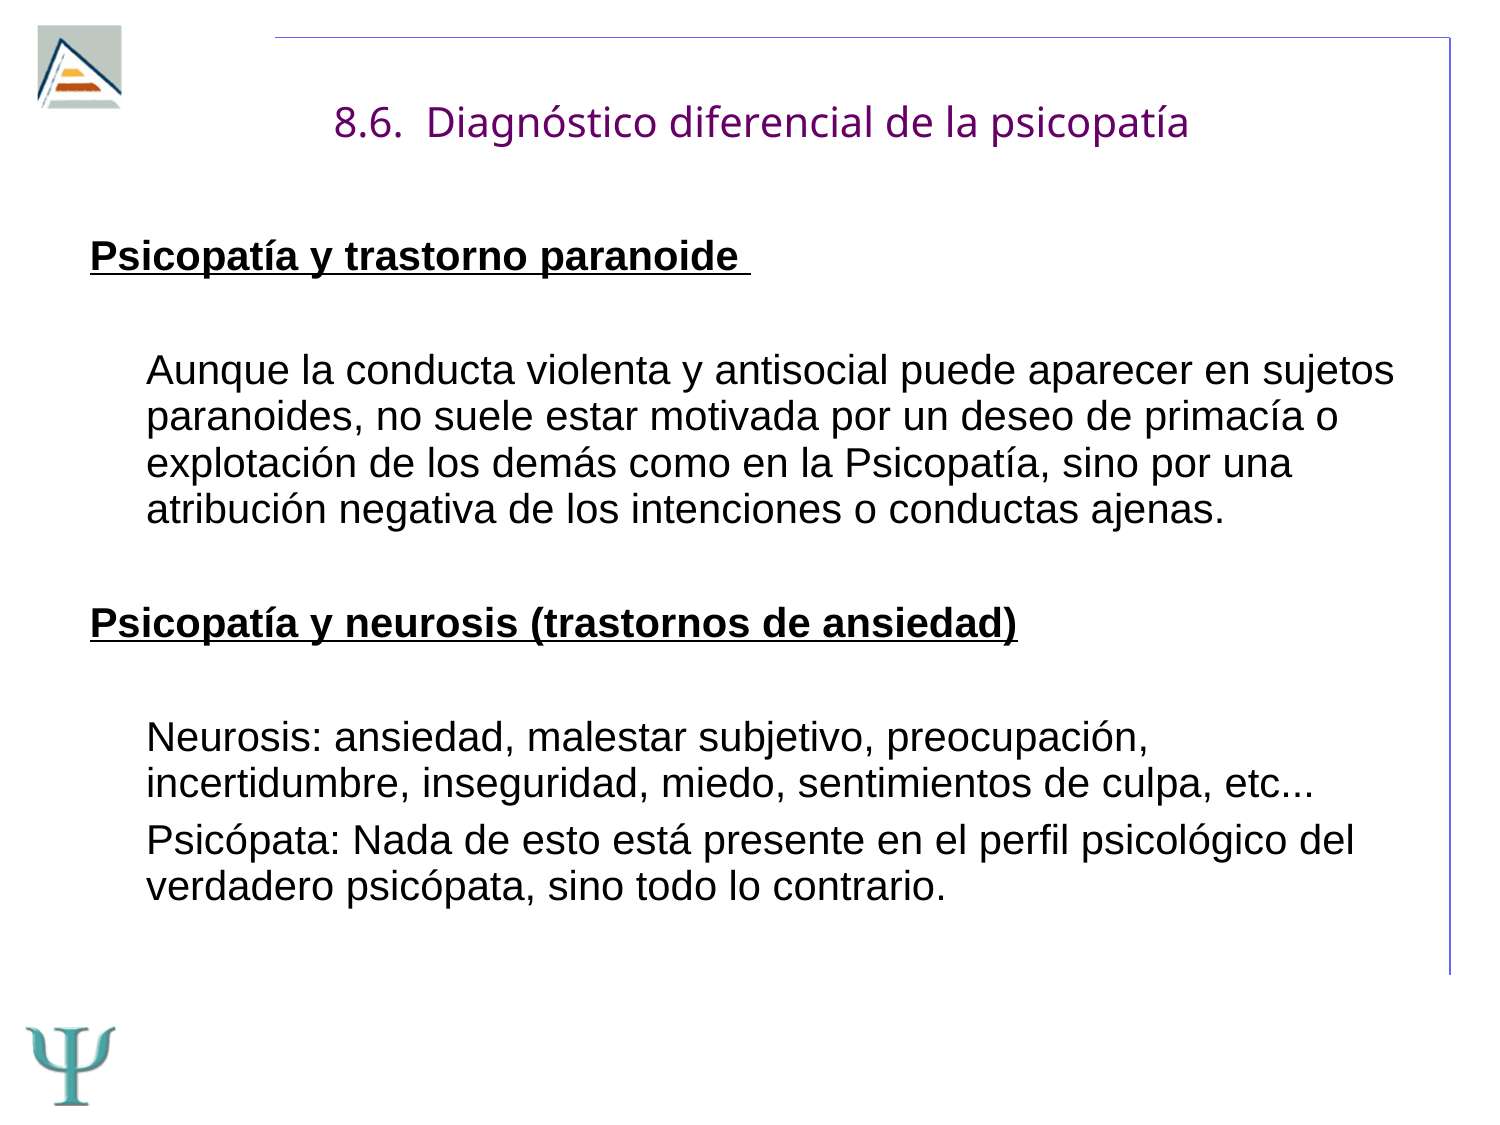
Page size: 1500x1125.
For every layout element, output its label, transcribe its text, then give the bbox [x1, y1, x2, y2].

picture [37, 24, 122, 109]
title 8.6. Diagnóstico diferencial de la psicopatía [123, 74, 1401, 168]
list Psicopatía y trastorno paranoide Aunque la conducta violenta y antisocial puede aparecer en sujetos paranoides, no suele estar motivada por un deseo de primacía o explotación de los demás como en la Psicopatía, sino por una atribución negativa de los intenciones o conductas ajenas. Psicopatía y neurosis (trastornos de ansiedad) Neurosis: ansiedad, malestar subjetivo, preocupación, incertidumbre, inseguridad, miedo, sentimientos de culpa, etc... Psicópata: Nada de esto está presente en el perfil psicológico del verdadero psicópata, sino todo lo contrario. [75, 224, 1426, 1125]
picture [24, 1024, 75, 1106]
